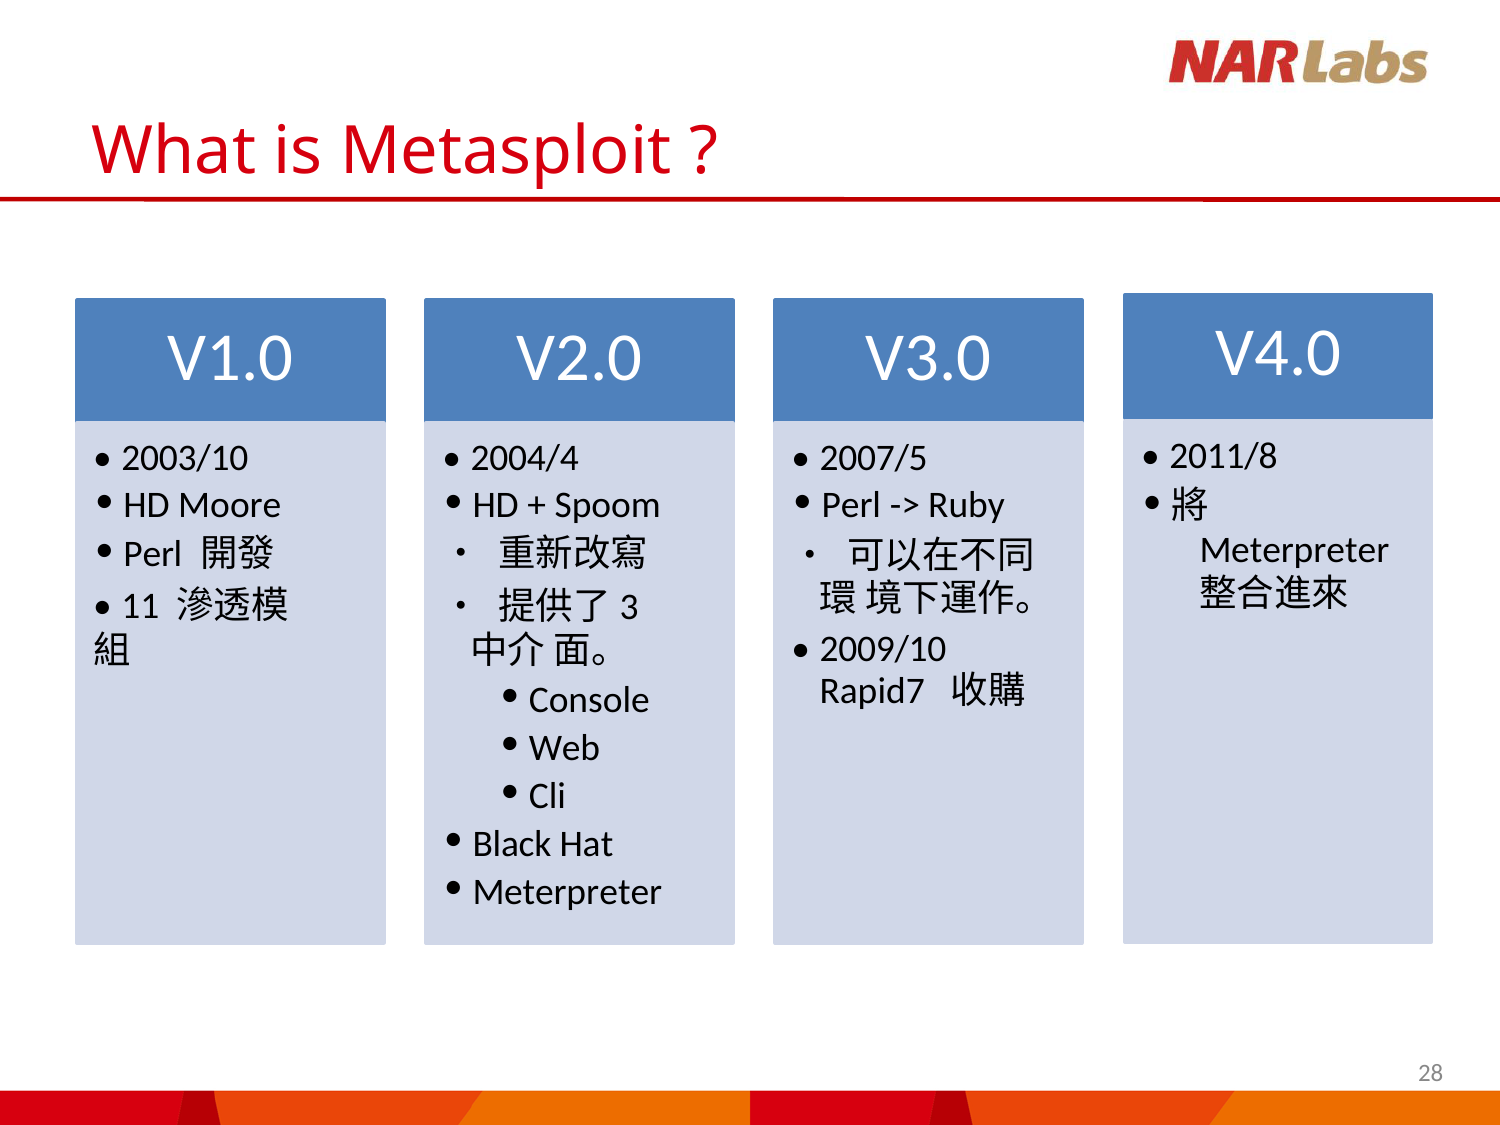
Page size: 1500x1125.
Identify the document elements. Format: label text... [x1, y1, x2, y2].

text_box • 2011/8 將Meterpreter 整合進來 [1138, 431, 1398, 572]
text_box • 2004/4 HD + Spoom • 重新改寫 • 提供了3中介 面。 Console Web Cli Black Hat Meterpreter [440, 432, 680, 917]
text_box • 2007/5 Perl -> Ruby • 可以在不同環 境下運作。 • 2009/10 Rapid7 收購 [789, 432, 1047, 715]
text_box V1.0 [165, 312, 296, 401]
text_box 21 [1414, 1056, 1448, 1090]
text_box V4.0 [1213, 306, 1344, 396]
text_box [777, 425, 1080, 941]
text_box • 2003/10 HD Moore Perl 開發 • 11 滲透模組 [91, 432, 320, 630]
text_box [428, 425, 730, 941]
text_box [79, 302, 381, 421]
title What is Metasploit ? [89, 107, 1411, 189]
text_box [777, 302, 1080, 421]
text_box [428, 302, 730, 421]
text_box V2.0 [514, 312, 646, 401]
text_box [1127, 424, 1429, 940]
text_box V3.0 [863, 312, 995, 401]
text_box [79, 425, 381, 941]
text_box [1127, 297, 1429, 415]
